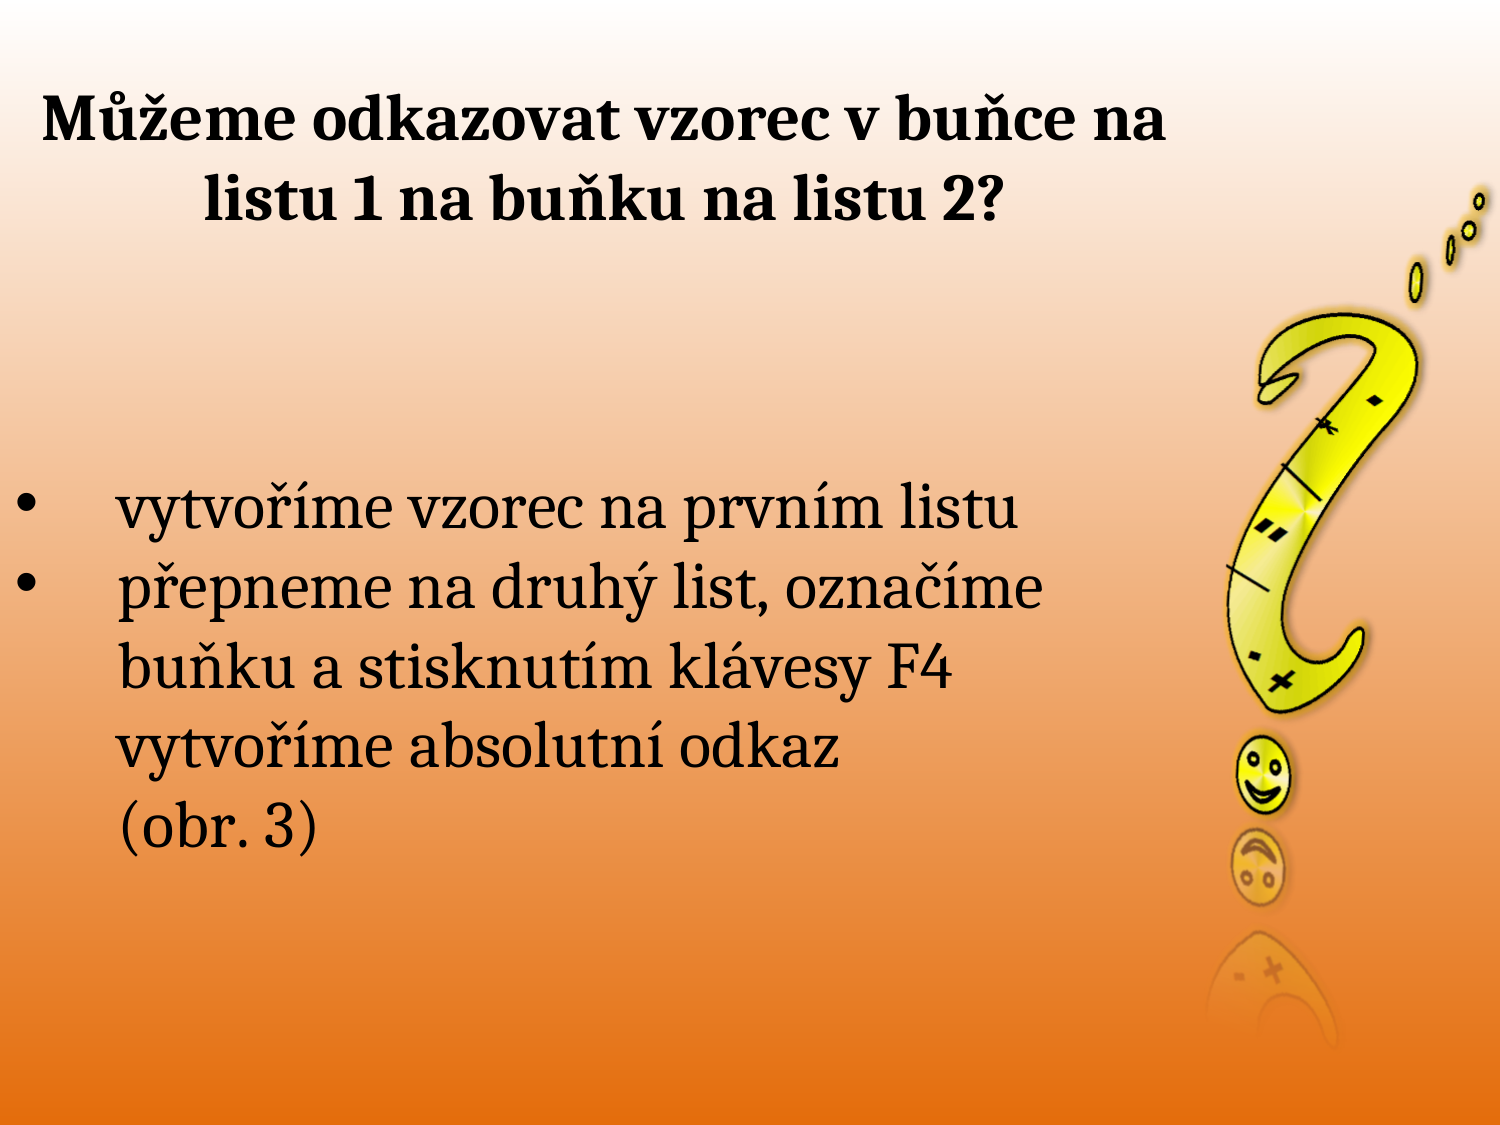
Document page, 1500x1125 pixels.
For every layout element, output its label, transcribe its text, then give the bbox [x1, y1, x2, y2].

text_box Můžeme odkazovat vzorec v buňce na listu 1 na buňku na listu 2? [0, 66, 1211, 242]
picture [1171, 160, 1500, 1125]
text_box vytvoříme vzorec na prvním listu přepneme na druhý list, označíme buňku a stisknutím klávesy F4 vytvoříme absolutní odkaz (obr. 3) [0, 408, 1199, 950]
